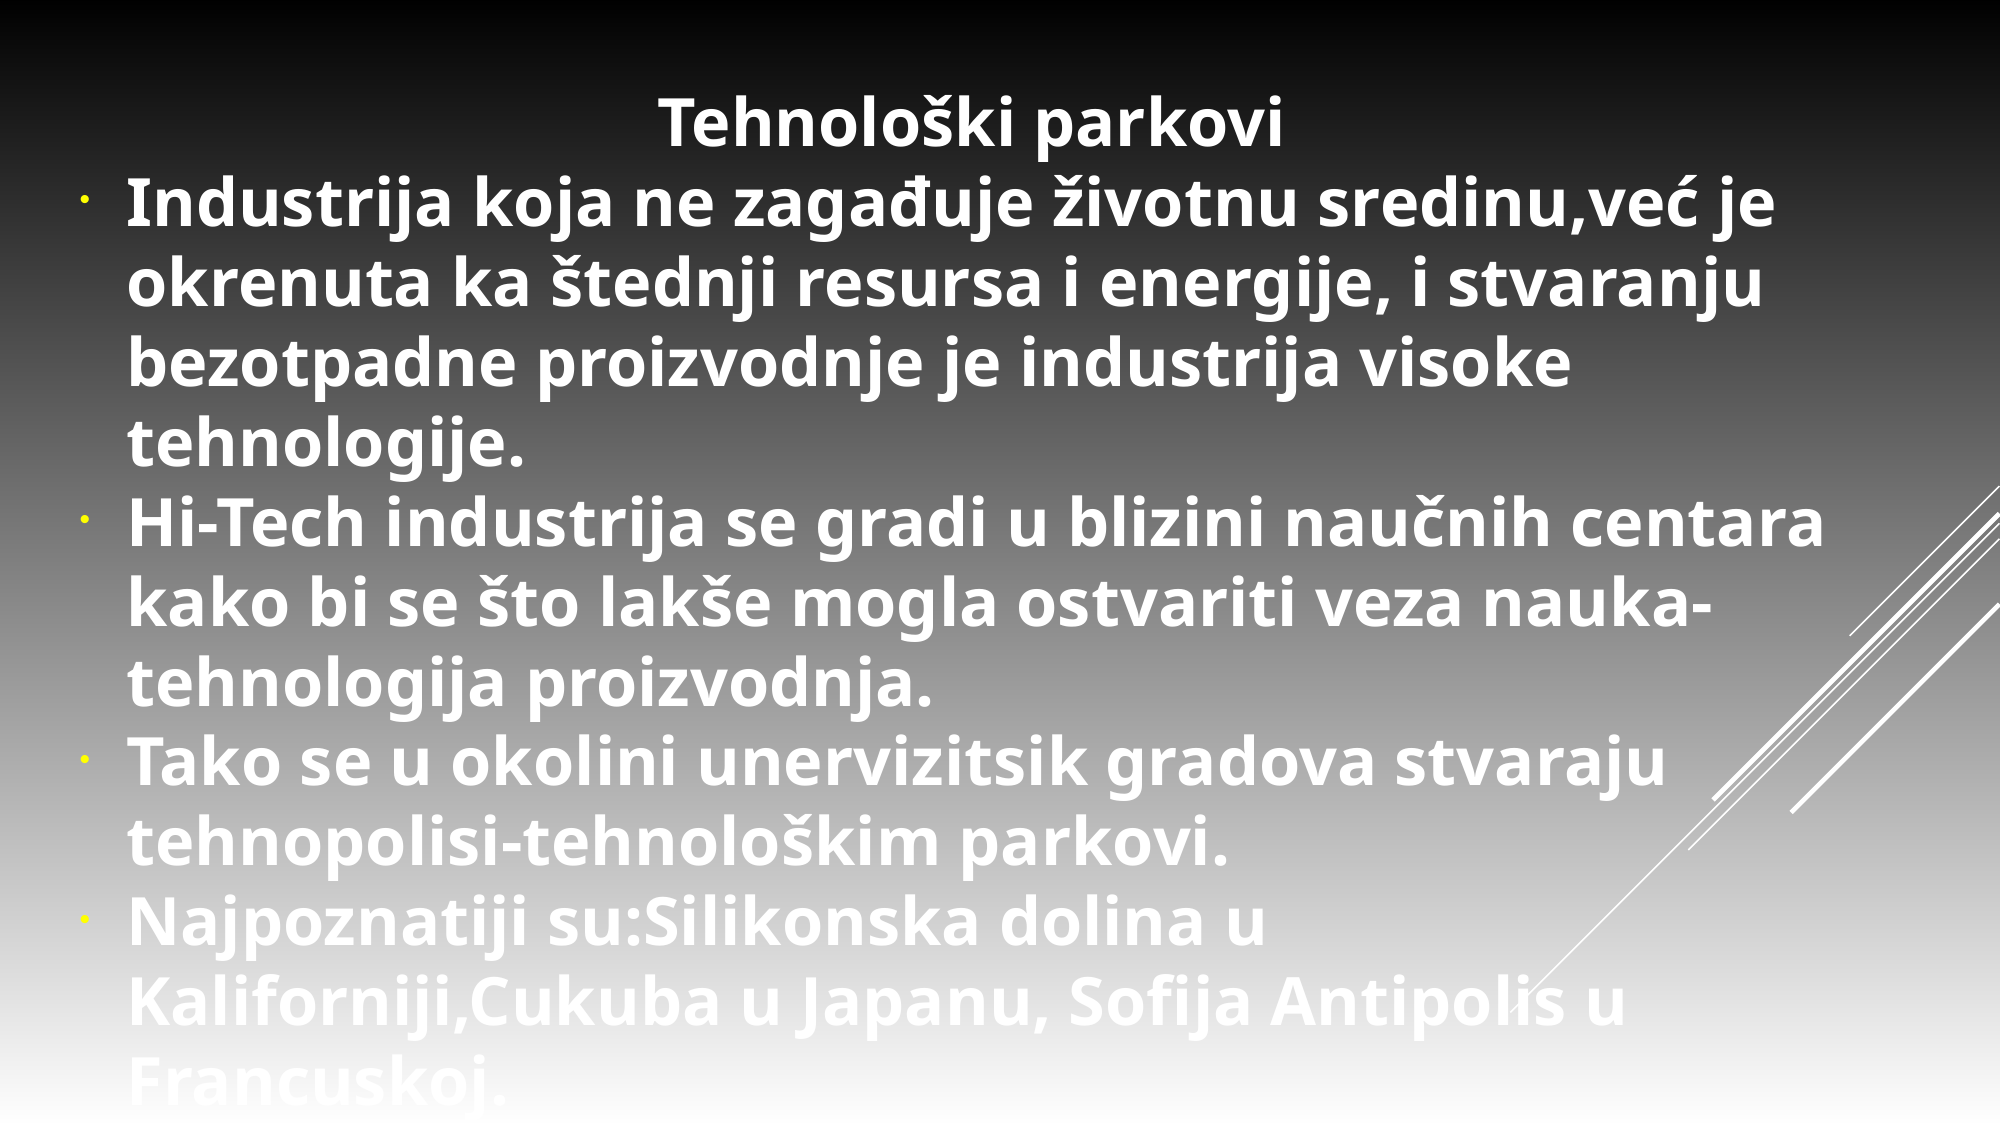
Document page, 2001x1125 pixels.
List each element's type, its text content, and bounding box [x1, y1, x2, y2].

text_box Tehnološki parkovi Industrija koja ne zagađuje životnu sredinu,već je okrenuta ka štednji resursa i energije, i stvaranju bezotpadne proizvodnje je industrija visoke tehnologije. Hi-Tech industrija se gradi u blizini naučnih centara kako bi se što lakše mogla ostvariti veza nauka-tehnologija proizvodnja. Tako se u okolini unervizitsik gradova stvaraju tehnopolisi-tehnološkim parkovi. Najpoznatiji su:Silikonska dolina u Kaliforniji,Cukuba u Japanu, Sofija Antipolis u Francuskoj. [64, 72, 1880, 1125]
